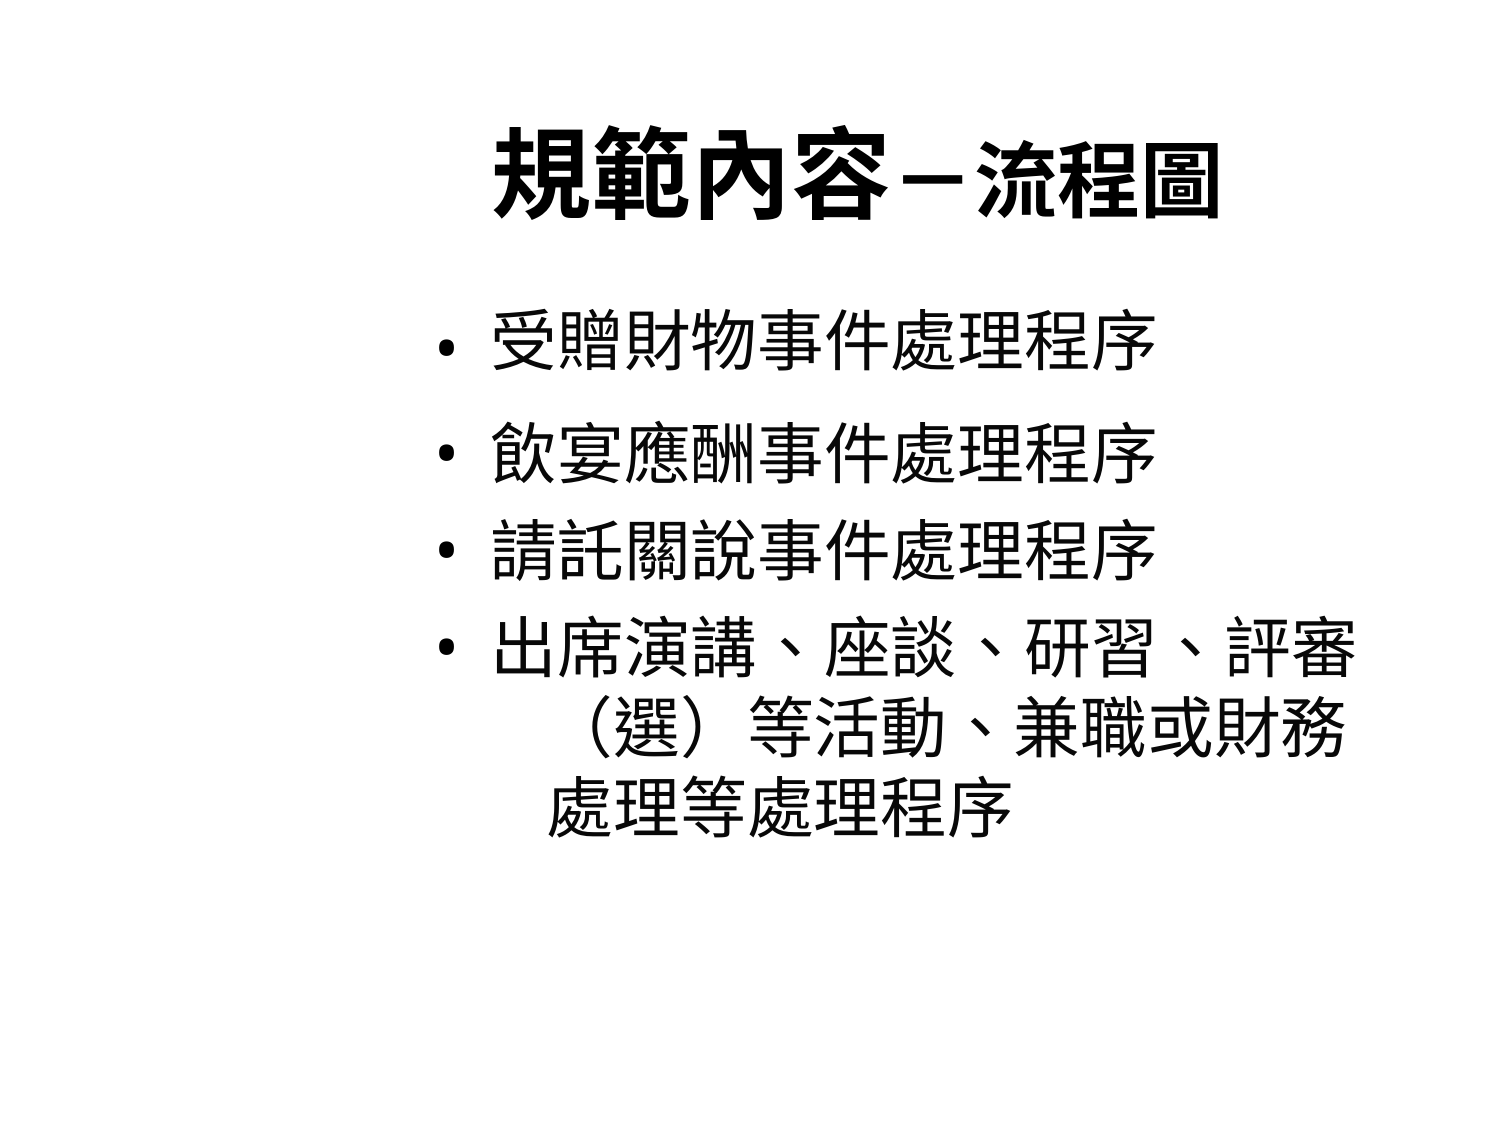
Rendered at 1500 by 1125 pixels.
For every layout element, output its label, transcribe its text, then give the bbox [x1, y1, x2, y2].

title 規範內容－流程圖 [183, 78, 1500, 266]
list 受贈財物事件處理程序 飲宴應酬事件處理程序 請託關說事件處理程序 出席演講、座談、研習、評審（選）等活動、兼職或財務處理等處理程序 [419, 290, 1414, 858]
